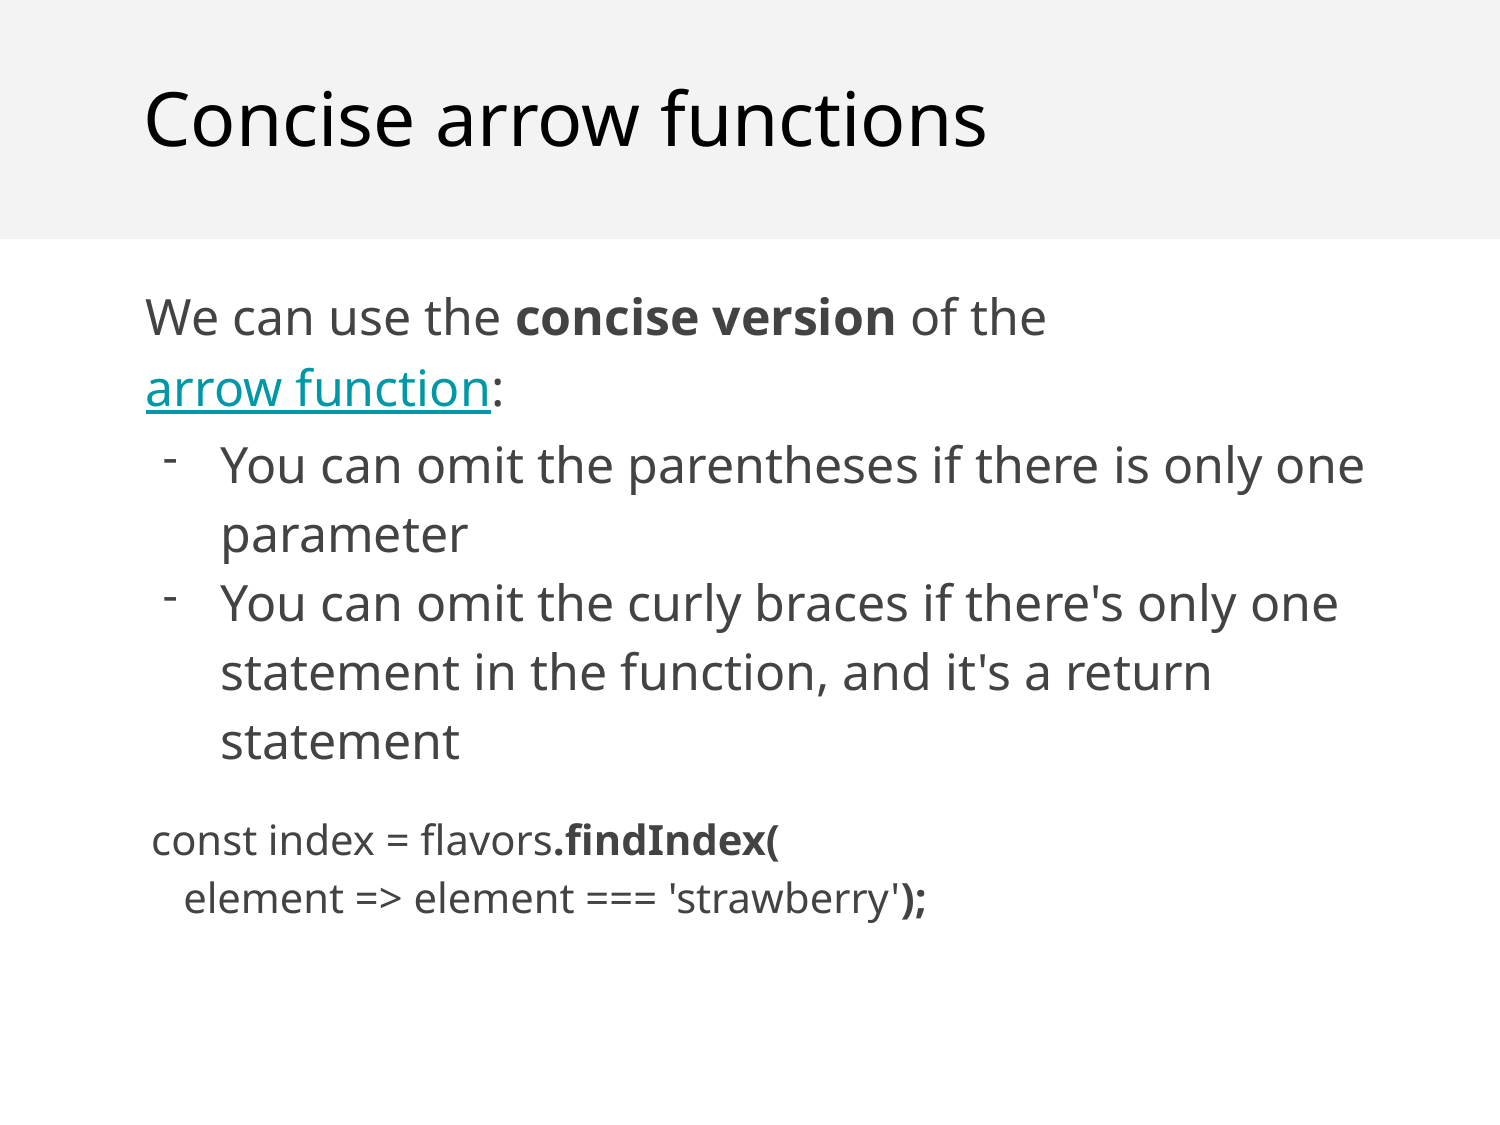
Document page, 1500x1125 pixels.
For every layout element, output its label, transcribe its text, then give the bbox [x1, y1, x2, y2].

list We can use the concise version of the arrow function: You can omit the parentheses if there is only one parameter You can omit the curly braces if there's only one statement in the function, and it's a return statement [130, 261, 1385, 659]
title Concise arrow functions [128, 56, 1372, 183]
text_box const index = flavors.findIndex( element => element === 'strawberry'); [136, 791, 1380, 1092]
